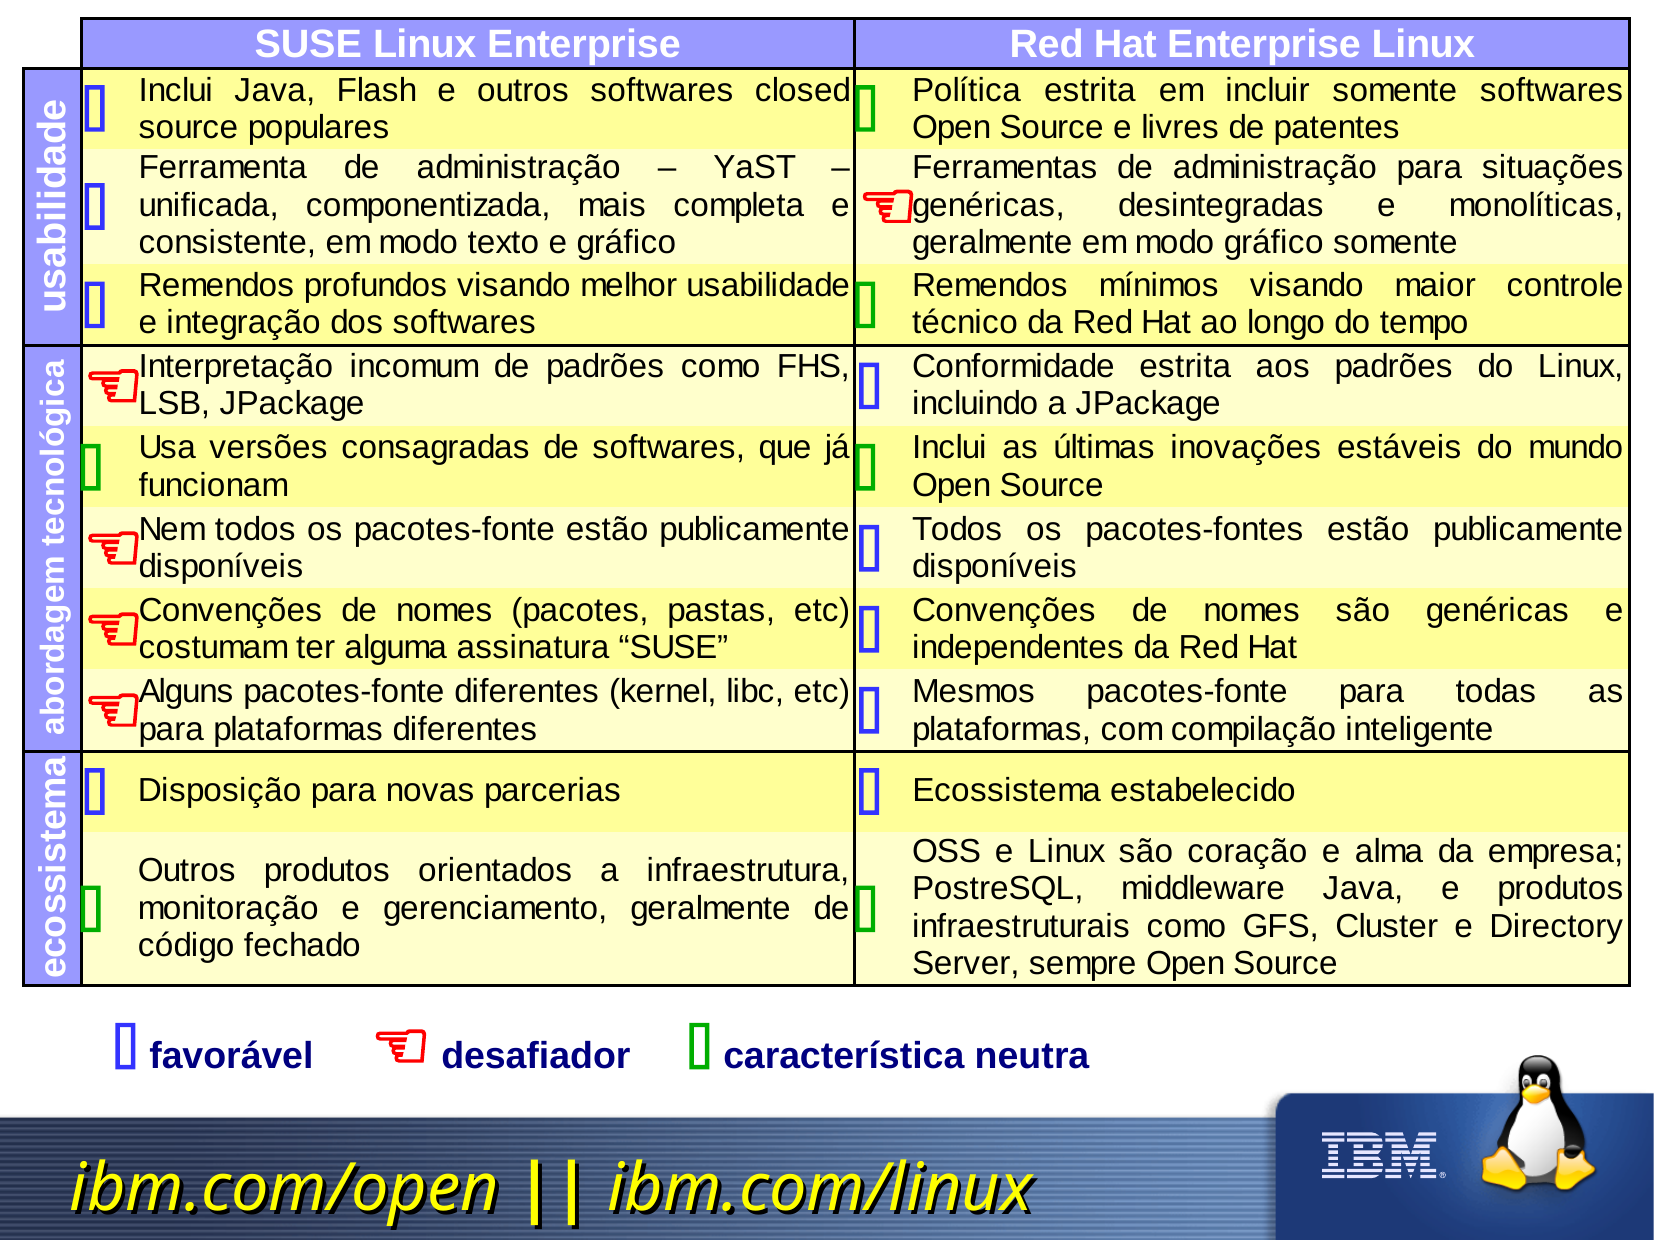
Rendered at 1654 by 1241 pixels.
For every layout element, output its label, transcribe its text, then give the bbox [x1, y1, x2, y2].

picture [0, 1054, 1654, 1240]
chart [21, 16, 1632, 988]
text_box  favorável  desafiador  característica neutra [97, 1013, 1107, 1088]
text_box [0, 0, 1593, 182]
